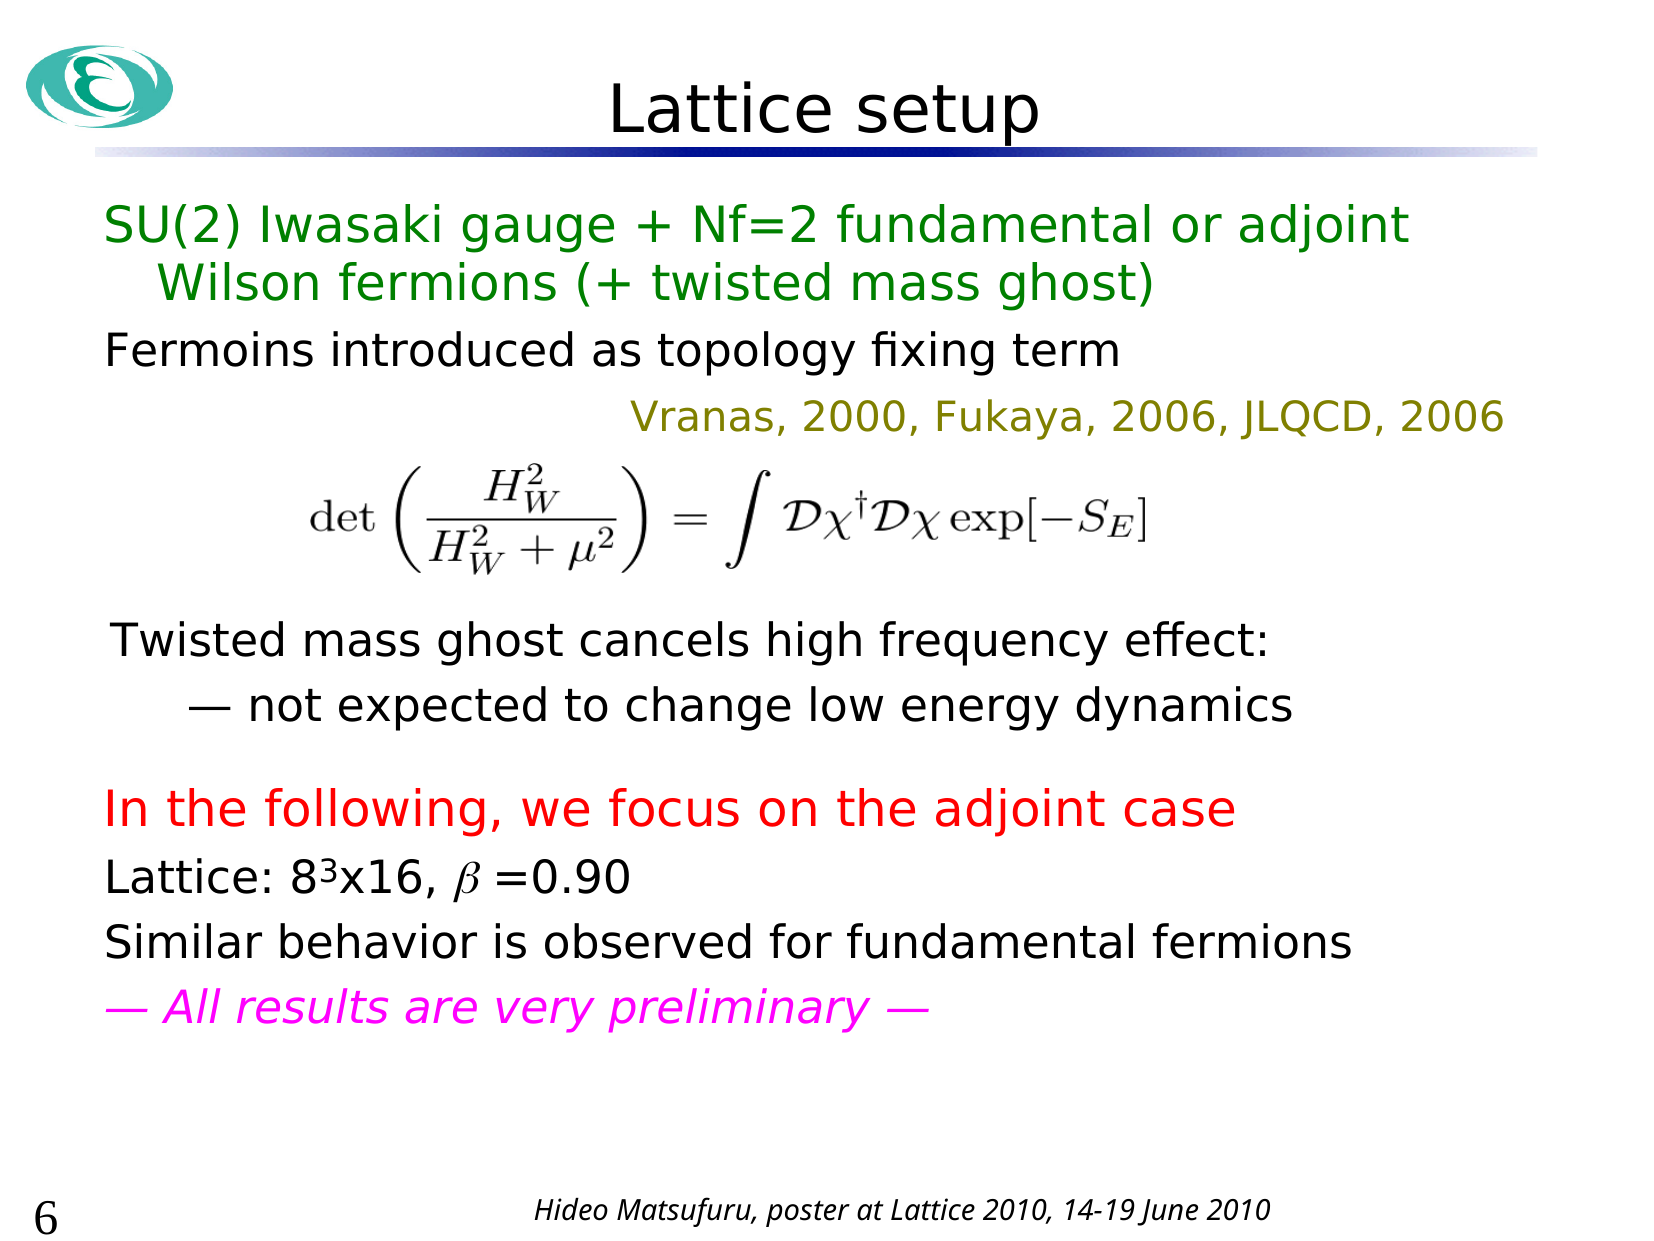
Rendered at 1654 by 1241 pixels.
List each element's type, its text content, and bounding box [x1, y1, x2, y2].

picture [95, 147, 201, 157]
picture [20, 37, 179, 136]
title Lattice setup [201, 56, 1450, 163]
list Twisted mass ghost cancels high frequency effect: — not expected to change low energy dynamics [92, 613, 1588, 733]
picture [1450, 147, 1538, 157]
list In the following, we focus on the adjoint case Lattice: 83x16,  =0.90 Similar behavior is observed for fundamental fermions — All results are very preliminary — [86, 780, 1581, 1041]
picture [310, 463, 1145, 575]
list SU(2) Iwasaki gauge + Nf=2 fundamental or adjoint Wilson fermions (+ twisted mass ghost) Fermoins introduced as topology fixing term Vranas, 2000, Fukaya, 2006, JLQCD, 2006 [86, 195, 1581, 443]
